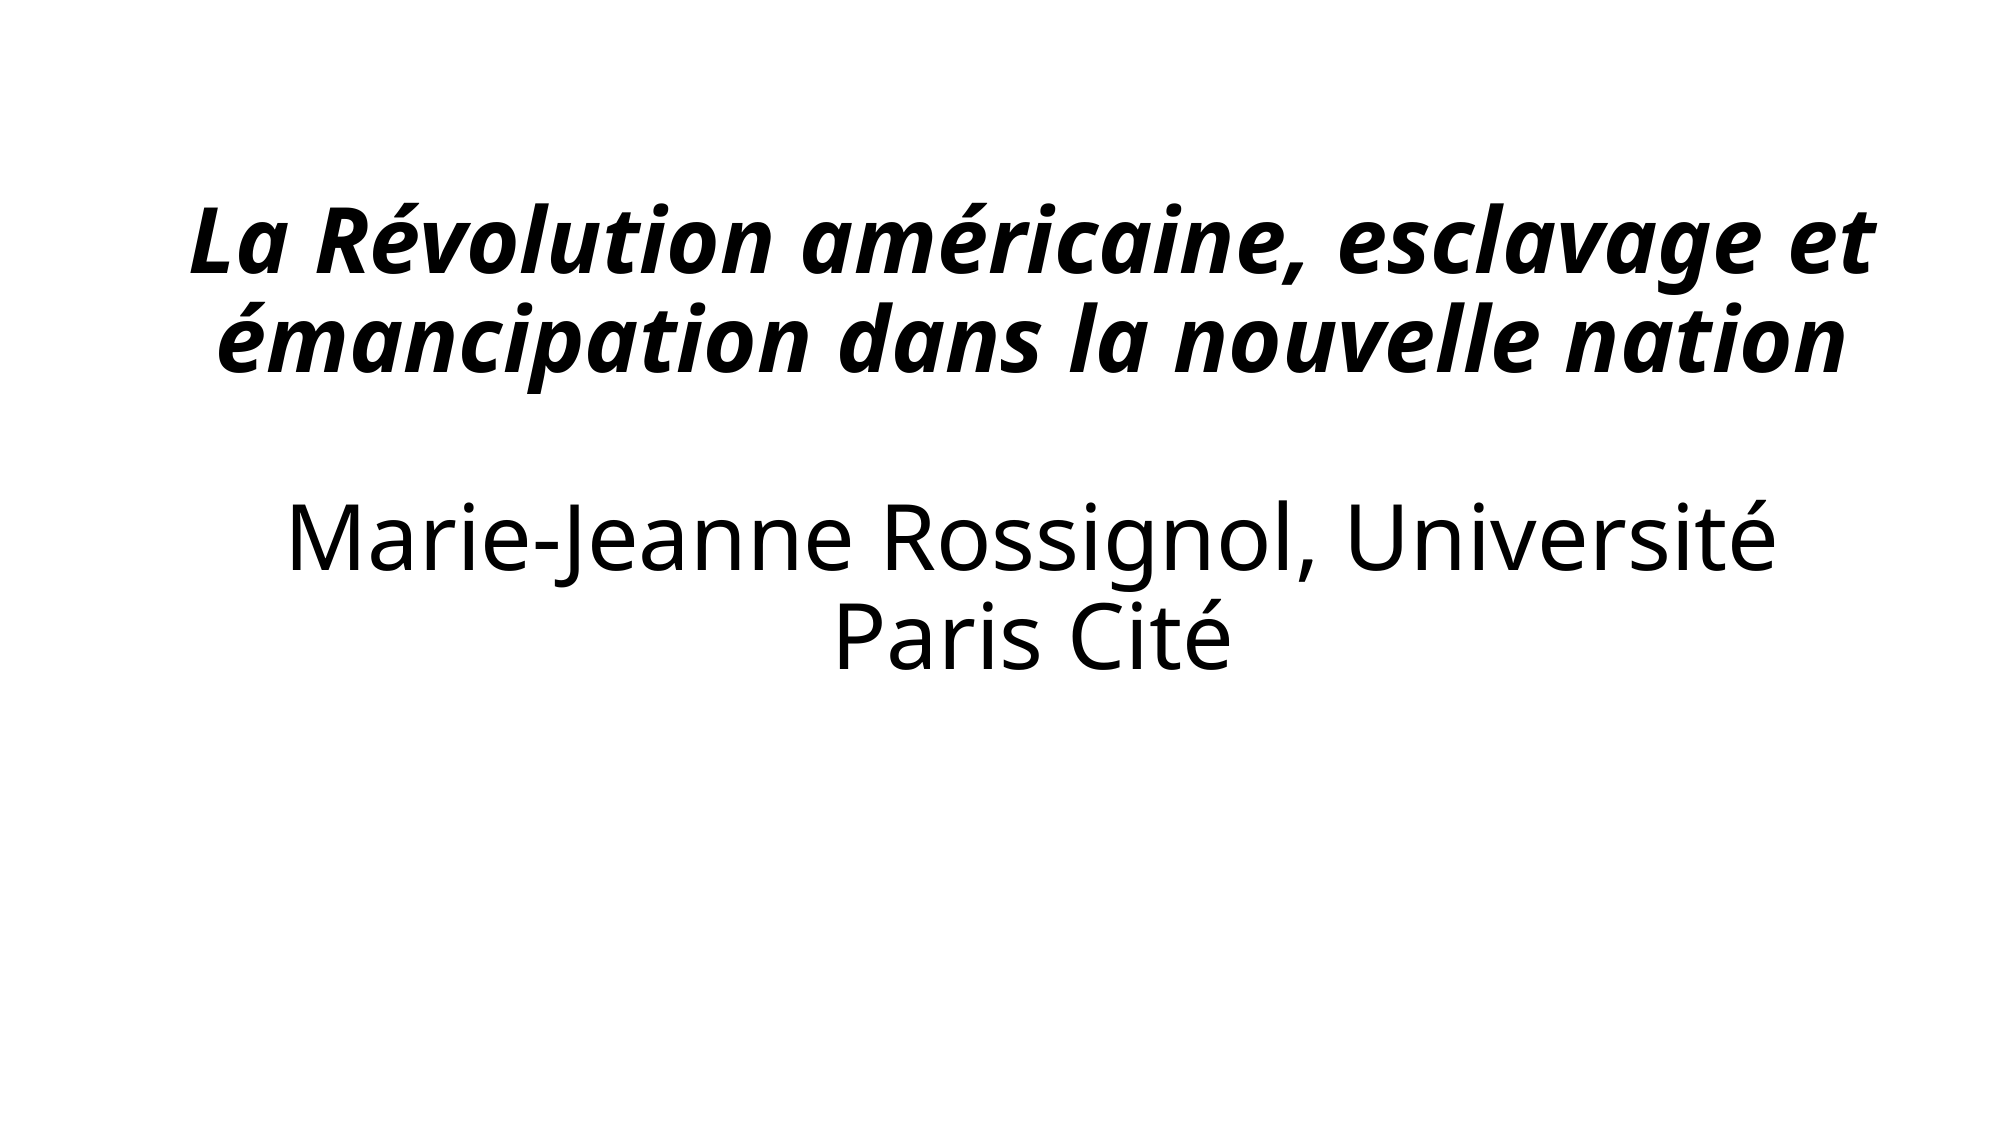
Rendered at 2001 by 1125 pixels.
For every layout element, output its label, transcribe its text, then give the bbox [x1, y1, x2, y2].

title La Révolution américaine, esclavage et émancipation dans la nouvelle nation Marie-Jeanne Rossignol, Université Paris Cité [158, 184, 1908, 1008]
